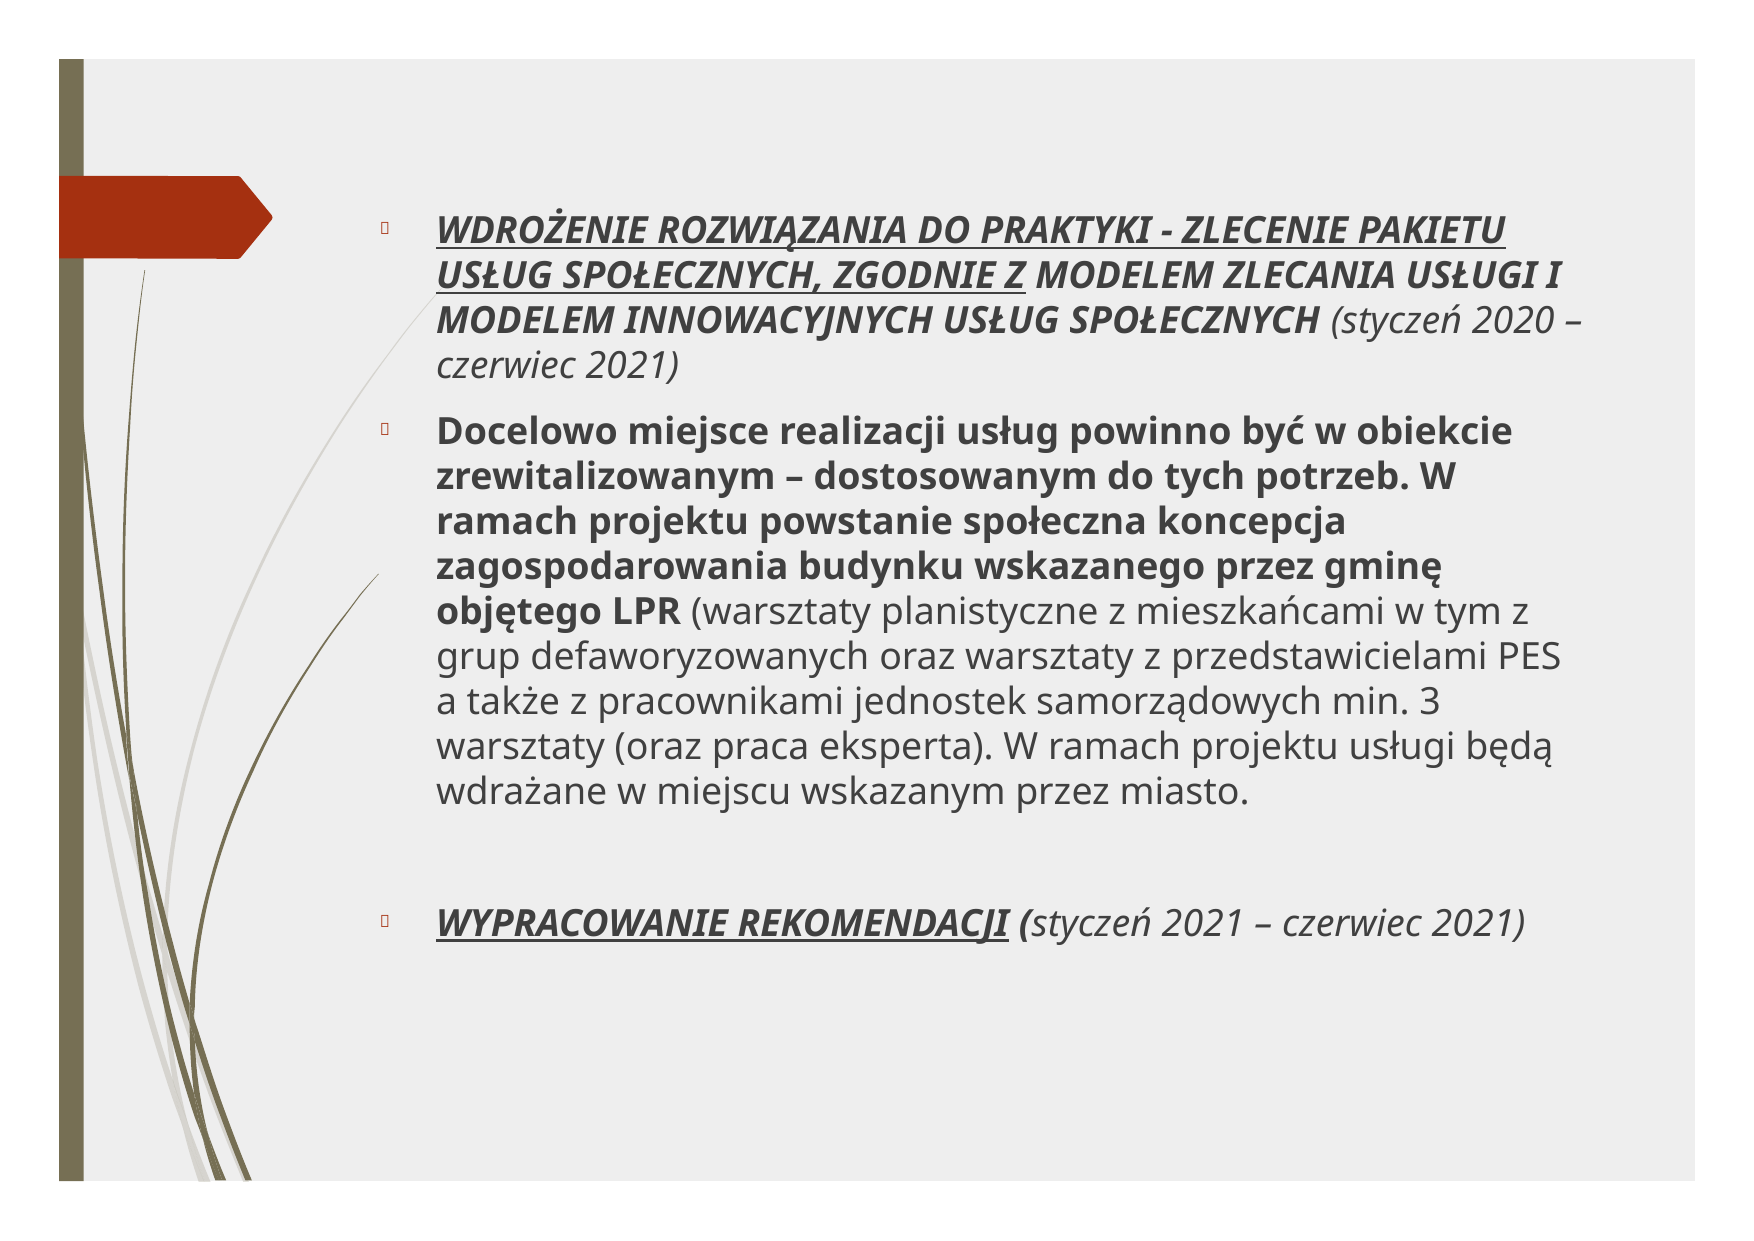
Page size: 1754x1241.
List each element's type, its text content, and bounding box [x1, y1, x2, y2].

list WDROŻENIE ROZWIĄZANIA DO PRAKTYKI - ZLECENIE PAKIETU USŁUG SPOŁECZNYCH, ZGODNIE Z MODELEM ZLECANIA USŁUGI I MODELEM INNOWACYJNYCH USŁUG SPOŁECZNYCH (styczeń 2020 – czerwiec 2021) Docelowo miejsce realizacji usług powinno być w obiekcie zrewitalizowanym – dostosowanym do tych potrzeb. W ramach projektu powstanie społeczna koncepcja zagospodarowania budynku wskazanego przez gminę objętego LPR (warsztaty planistyczne z mieszkańcami w tym z grup defaworyzowanych oraz warsztaty z przedstawicielami PES a także z pracownikami jednostek samorządowych min. 3 warsztaty (oraz praca eksperta). W ramach projektu usługi będą wdrażane w miejscu wskazanym przez miasto. WYPRACOWANIE REKOMENDACJI (styczeń 2021 – czerwiec 2021) [364, 198, 1603, 1027]
